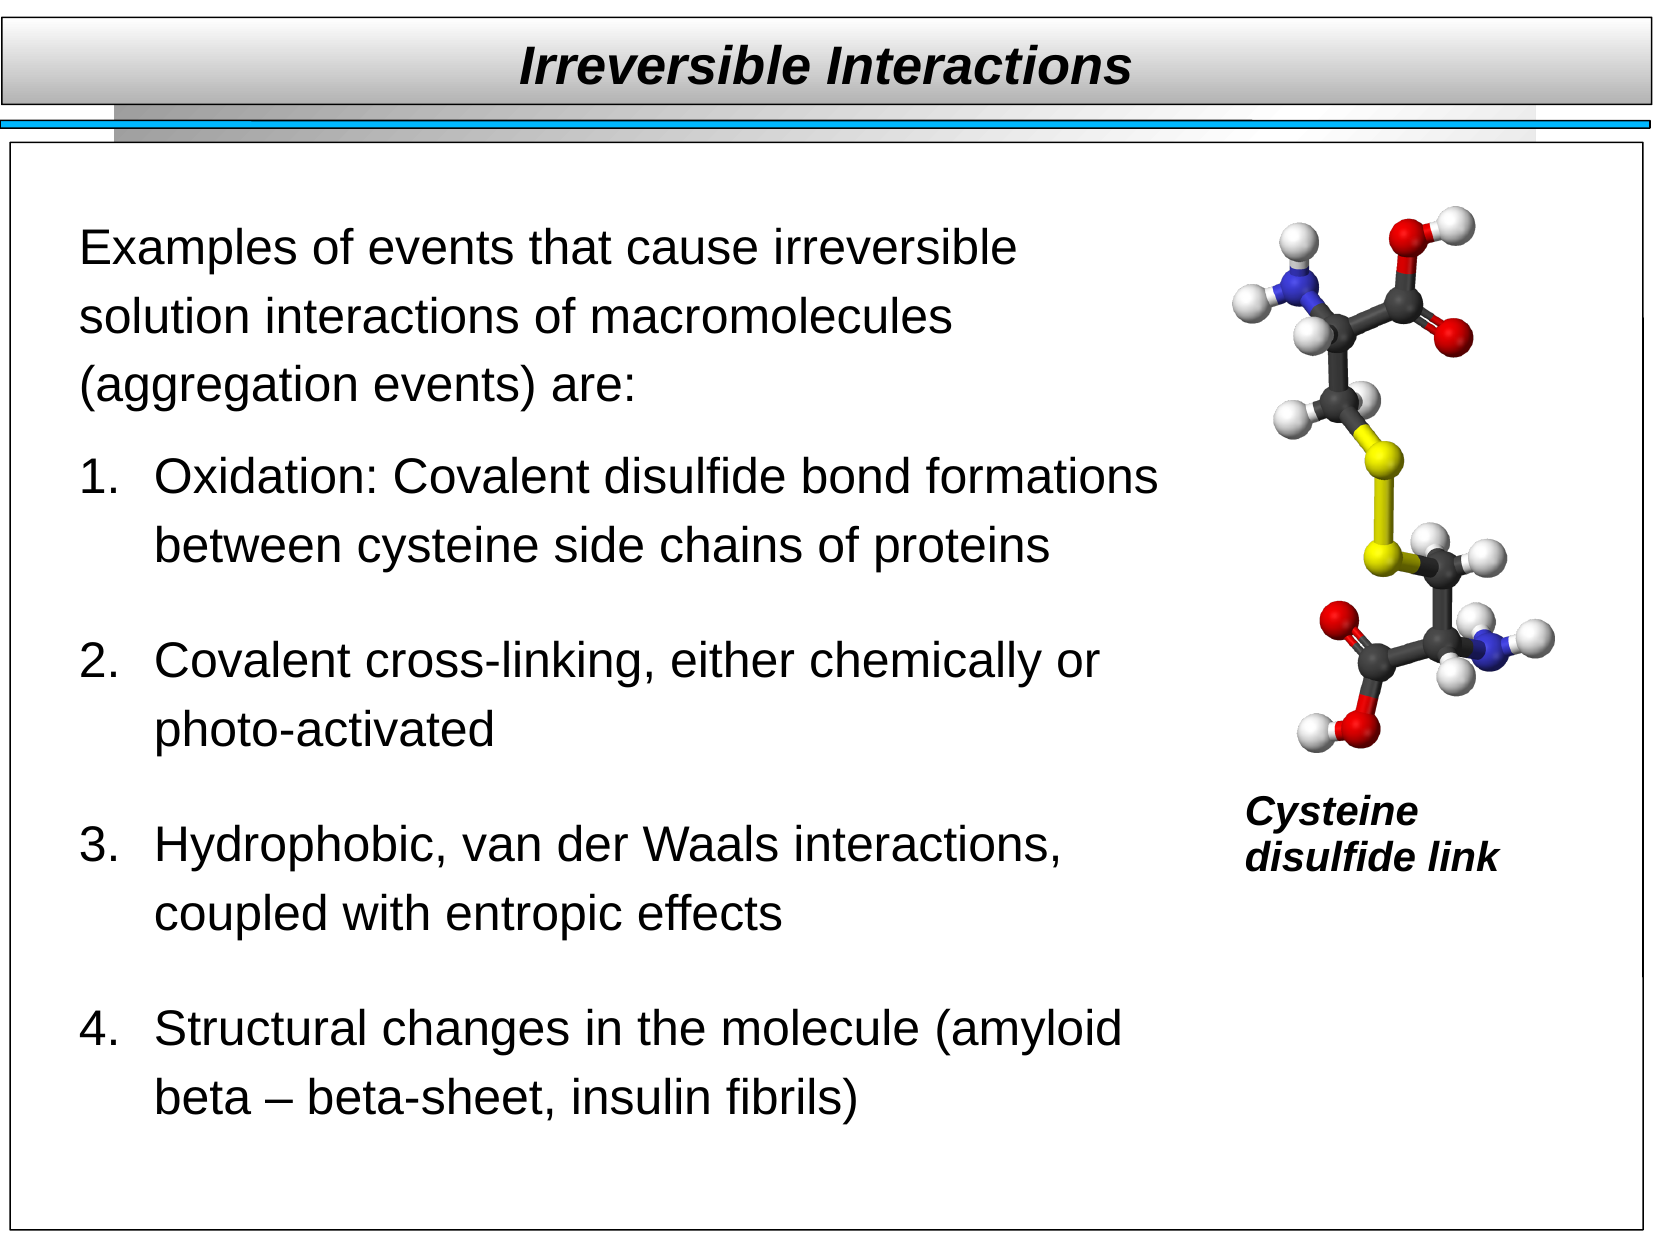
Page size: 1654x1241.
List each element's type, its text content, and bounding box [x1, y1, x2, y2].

text_box Examples of events that cause irreversible solution interactions of macromolecules (aggregation events) are: Oxidation: Covalent disulfide bond formations between cysteine side chains of proteins Covalent cross-linking, either chemically or photo-activated Hydrophobic, van der Waals interactions, coupled with entropic effects Structural changes in the molecule (amyloid beta – beta-sheet, insulin fibrils) [78, 203, 1185, 1088]
text_box Irreversible Interactions [1, 17, 1652, 105]
text_box [0, 120, 1651, 129]
text_box [10, 142, 1644, 1230]
picture [1205, 179, 1582, 780]
text_box Cysteine disulfide link [1229, 779, 1575, 888]
